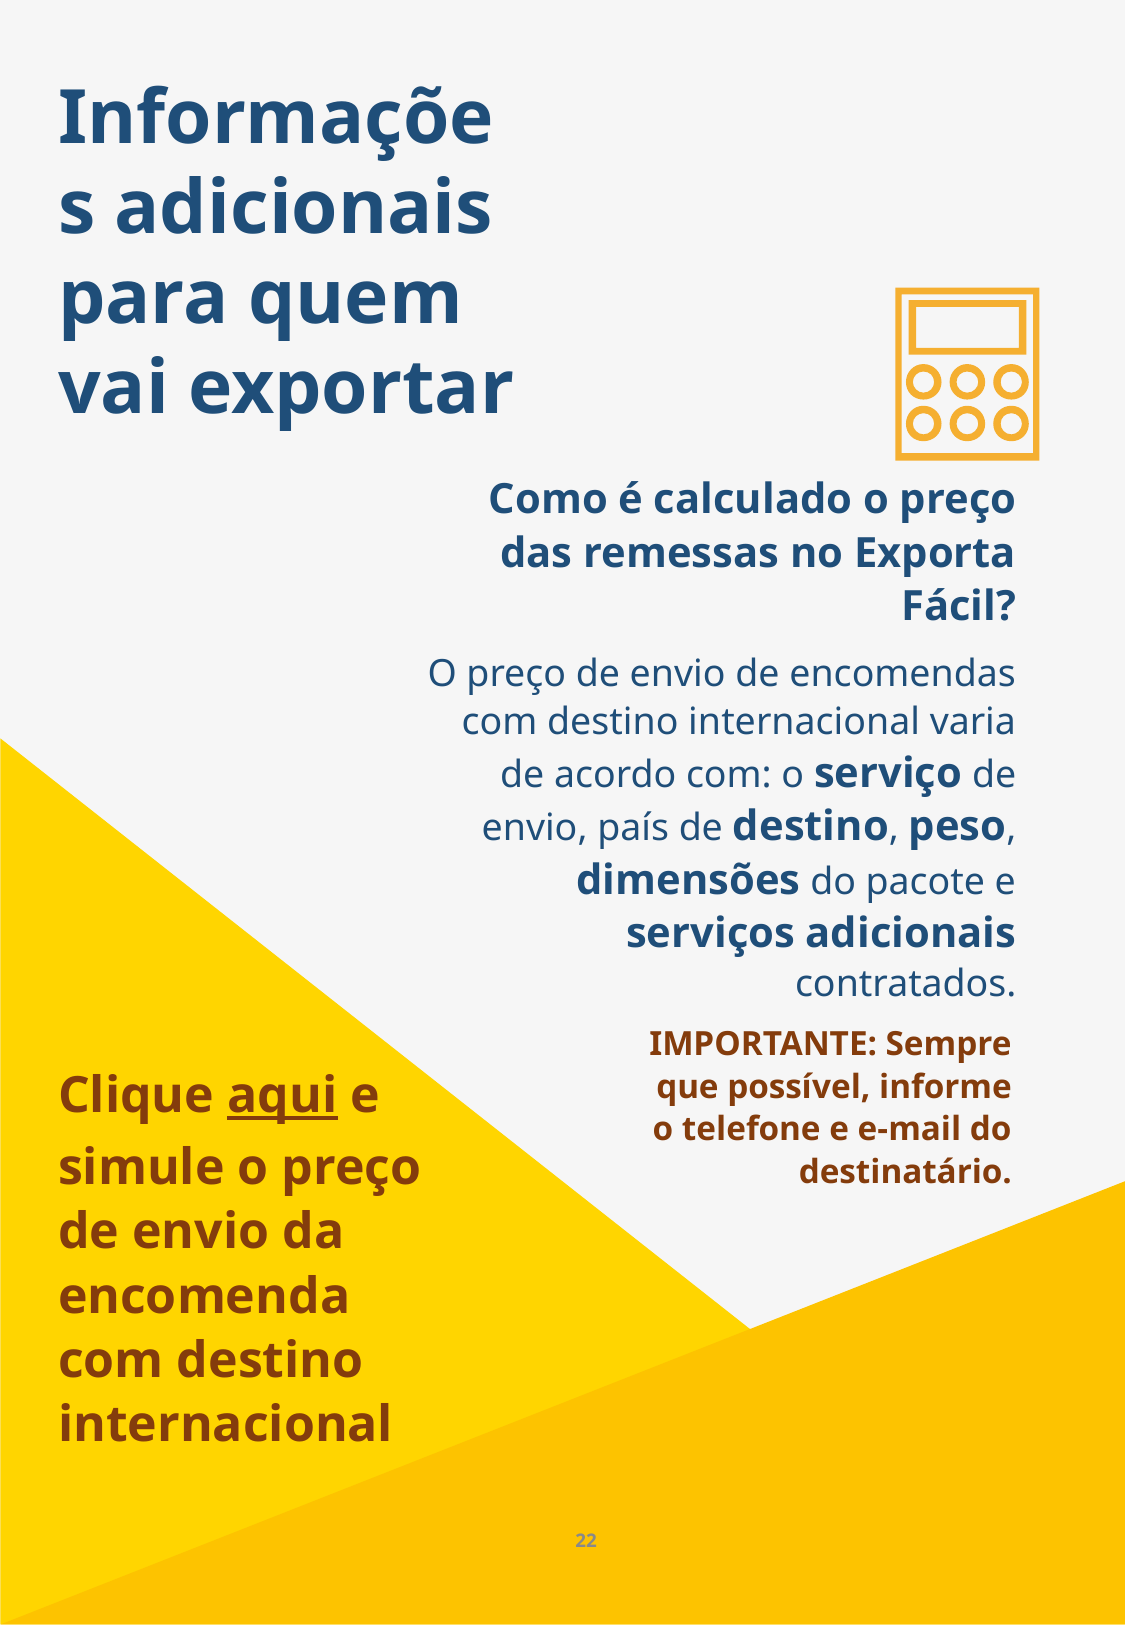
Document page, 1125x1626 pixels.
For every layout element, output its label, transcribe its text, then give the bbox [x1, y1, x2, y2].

text_box <número> [560, 1498, 814, 1585]
text_box IMPORTANTE: Sempre que possível, informe o telefone e e-mail do destinatário. [634, 1012, 1039, 1198]
text_box Como é calculado o preço das remessas no Exporta Fácil? O preço de envio de encomendas com destino internacional varia de acordo com: o serviço de envio, país de destino, peso, dimensões do pacote e serviços adicionais contratados. [412, 461, 1047, 1012]
text_box Informações adicionais para quem vai exportar [43, 61, 535, 436]
picture [0, 0, 1125, 1625]
text_box Clique aqui e simule o preço de envio da encomenda com destino internacional [43, 1050, 448, 1459]
